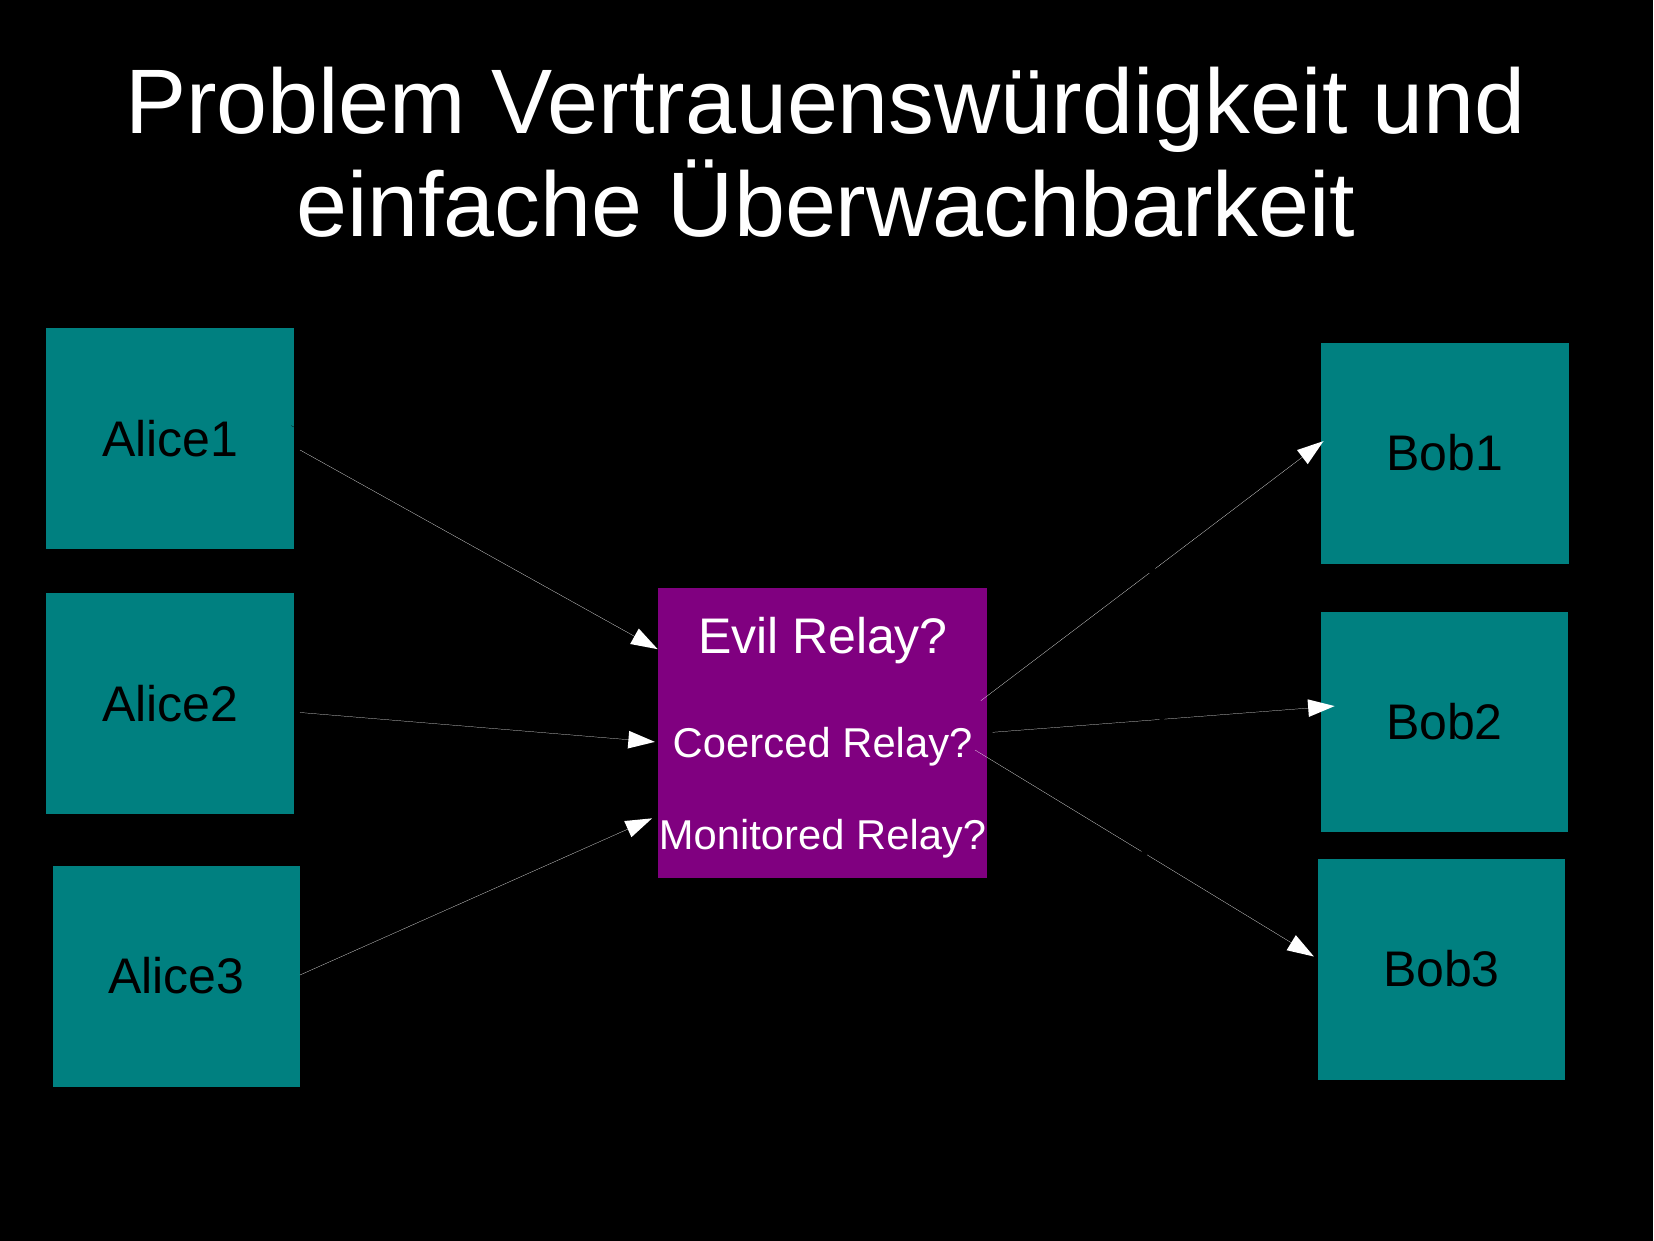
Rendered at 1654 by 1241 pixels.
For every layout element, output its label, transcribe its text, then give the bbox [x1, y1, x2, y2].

text_box Evil Relay? Coerced Relay? Monitored Relay? [657, 587, 988, 879]
text_box Bob3 [1317, 858, 1566, 1081]
text_box Bob2 [1320, 611, 1569, 833]
text_box Alice3 [52, 865, 301, 1088]
text_box Alice2 [45, 592, 295, 815]
title Problem Vertrauenswürdigkeit und einfache Überwachbarkeit [82, 49, 1571, 257]
text_box Bob1 [1320, 342, 1570, 565]
text_box Alice1 [45, 327, 295, 550]
